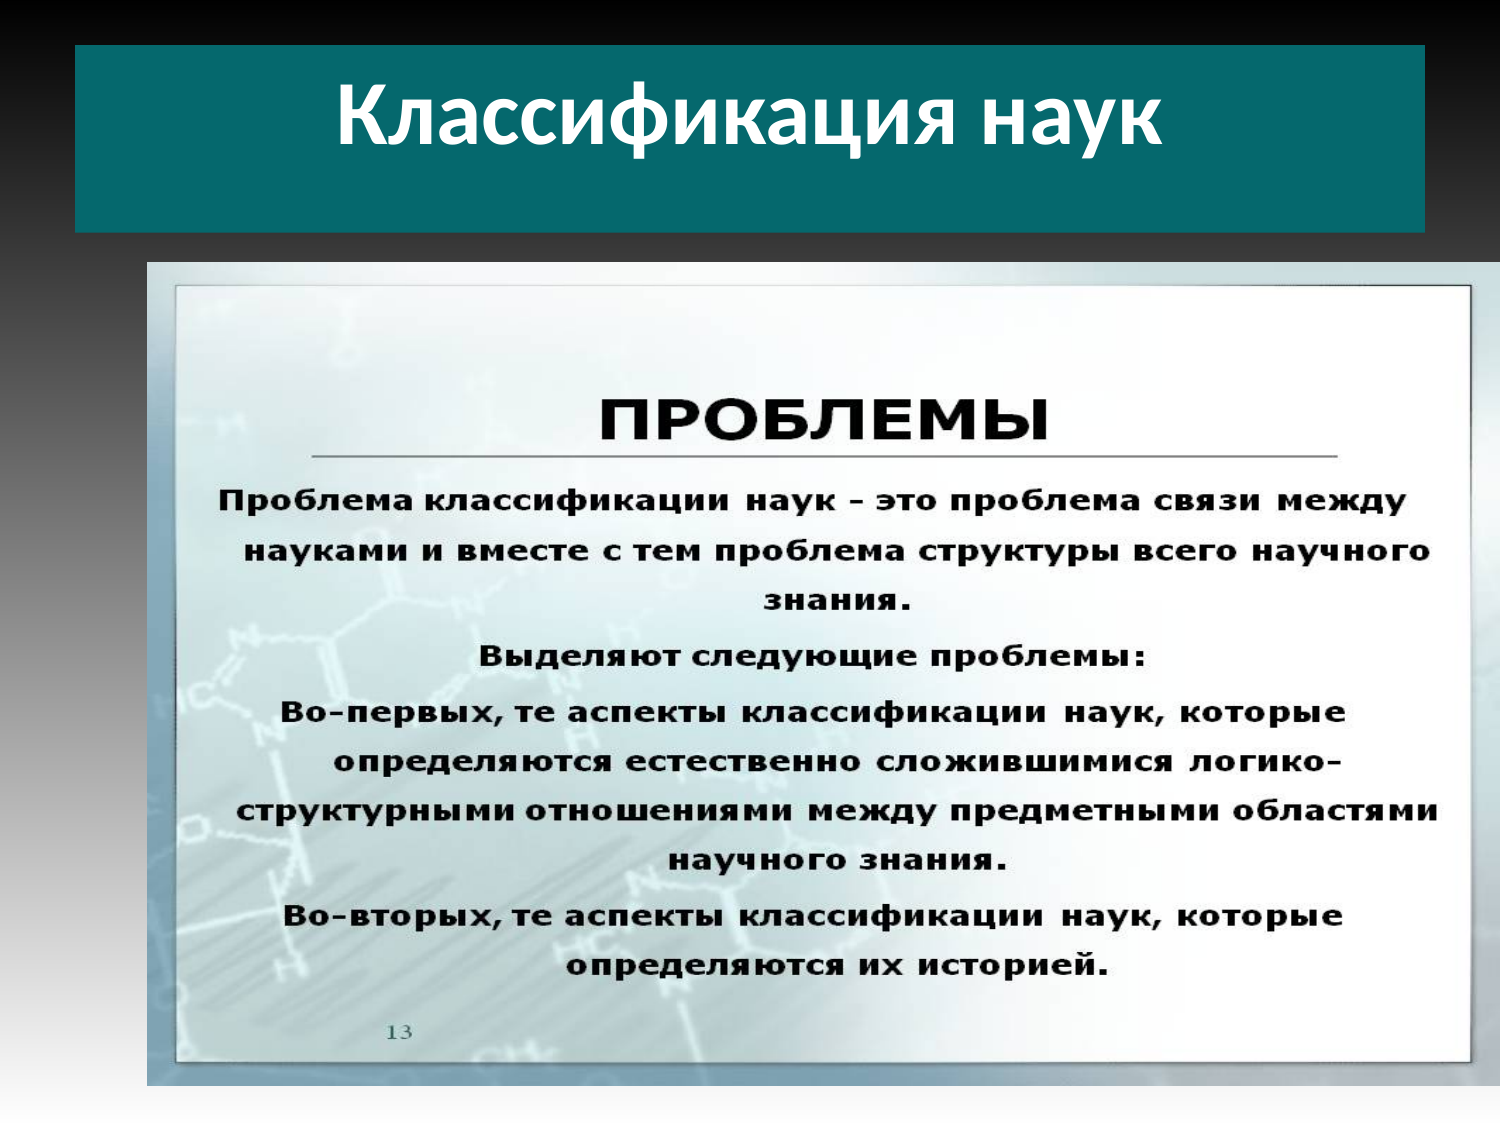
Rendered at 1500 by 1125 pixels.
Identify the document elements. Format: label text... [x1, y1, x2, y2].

picture [147, 262, 1500, 1086]
title Классификация наук [75, 45, 1425, 233]
